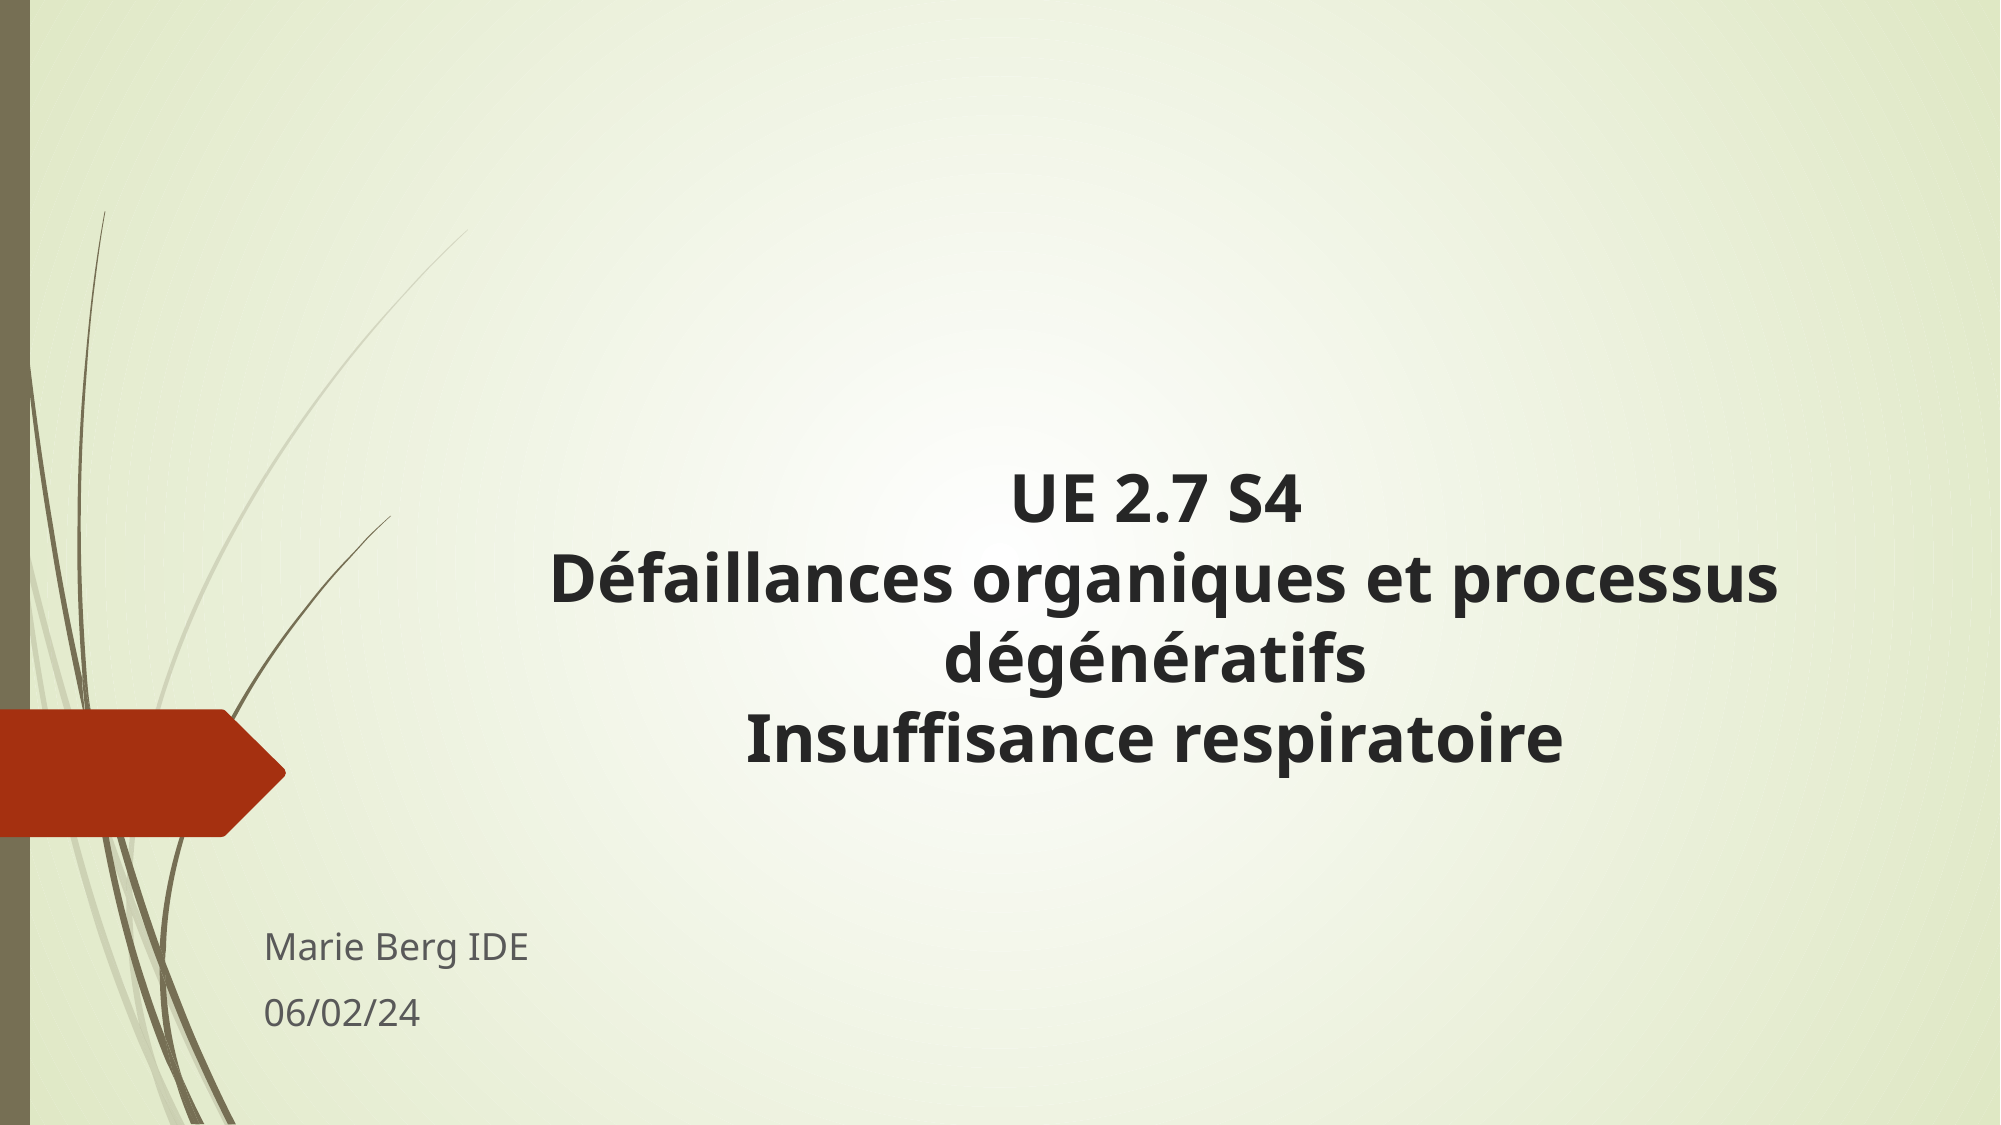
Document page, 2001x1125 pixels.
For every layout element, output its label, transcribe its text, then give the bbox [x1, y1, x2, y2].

subtitle Marie Berg IDE 06/02/24 [248, 783, 1888, 1084]
title UE 2.7 S4 Défaillances organiques et processus dégénératifs Insuffisance respiratoire [424, 412, 1888, 783]
